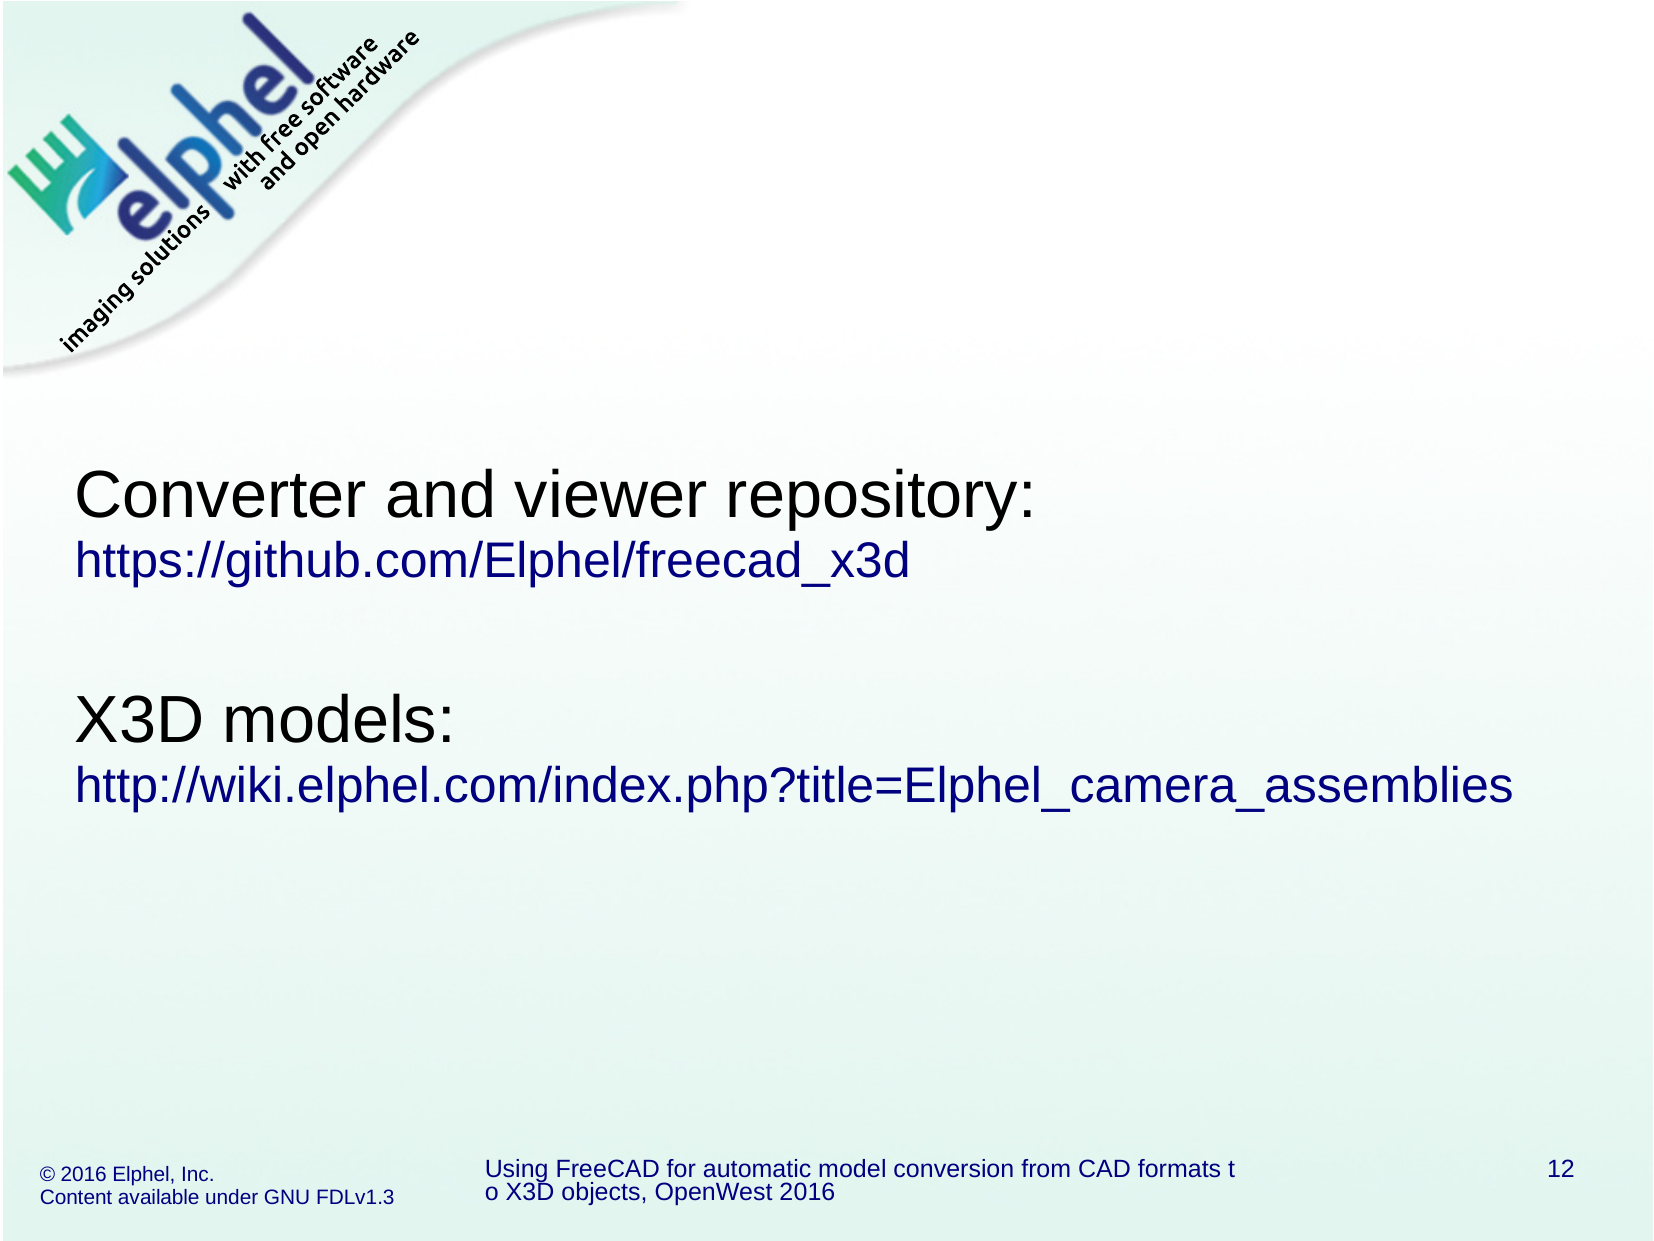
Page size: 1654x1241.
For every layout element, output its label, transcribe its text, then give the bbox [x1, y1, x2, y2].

picture [3, 1, 1654, 1241]
text_box X3D models: http://wiki.elphel.com/index.php?title=Elphel_camera_assemblies [60, 675, 1530, 821]
text_box Converter and viewer repository: https://github.com/Elphel/freecad_x3d [60, 450, 1234, 596]
